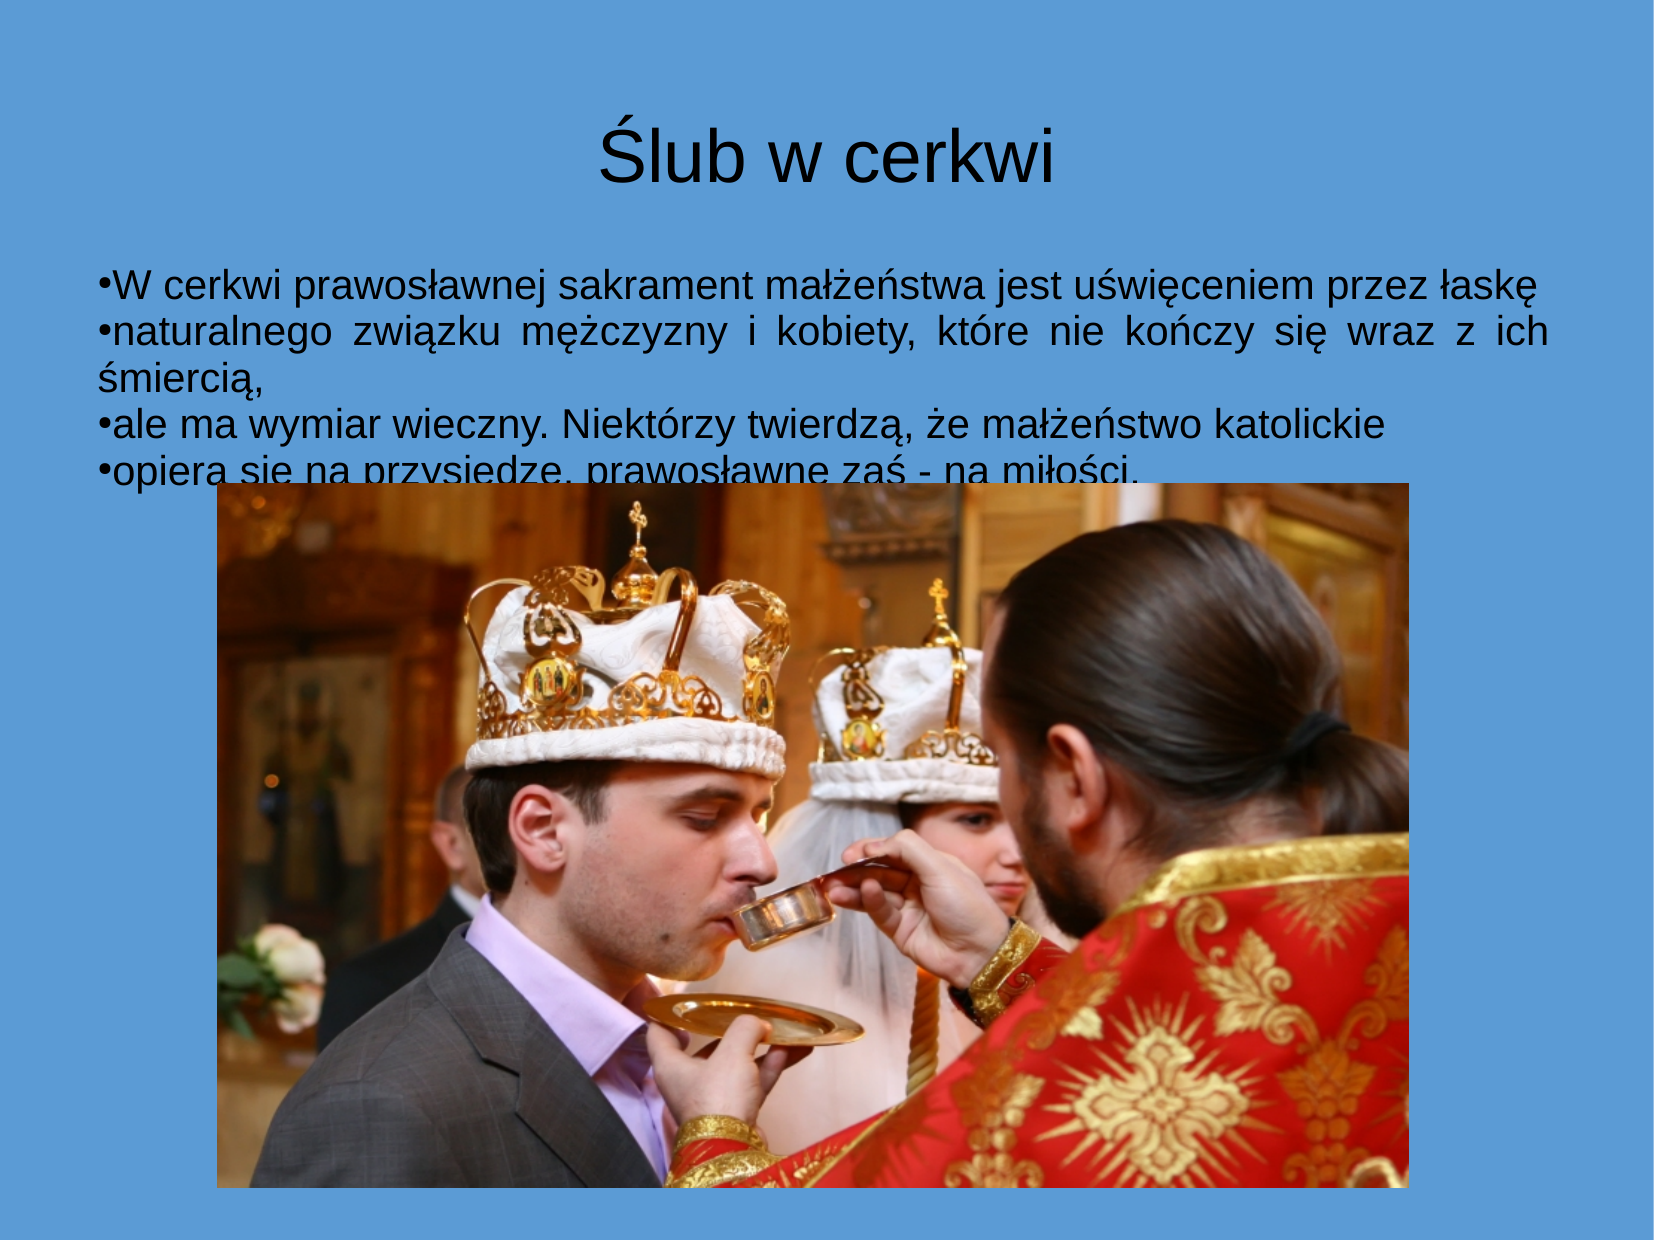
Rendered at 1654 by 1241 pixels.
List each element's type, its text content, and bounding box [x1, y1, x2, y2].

text_box W cerkwi prawosławnej sakrament małżeństwa jest uświęceniem przez łaskę naturalnego związku mężczyzny i kobiety, które nie kończy się wraz z ich śmiercią, ale ma wymiar wieczny. Niektórzy twierdzą, że małżeństwo katolickie opiera się na przysiędze, prawosławne zaś - na miłości. [82, 253, 1595, 485]
title Ślub w cerkwi [82, 49, 1571, 253]
picture [217, 484, 1409, 1188]
